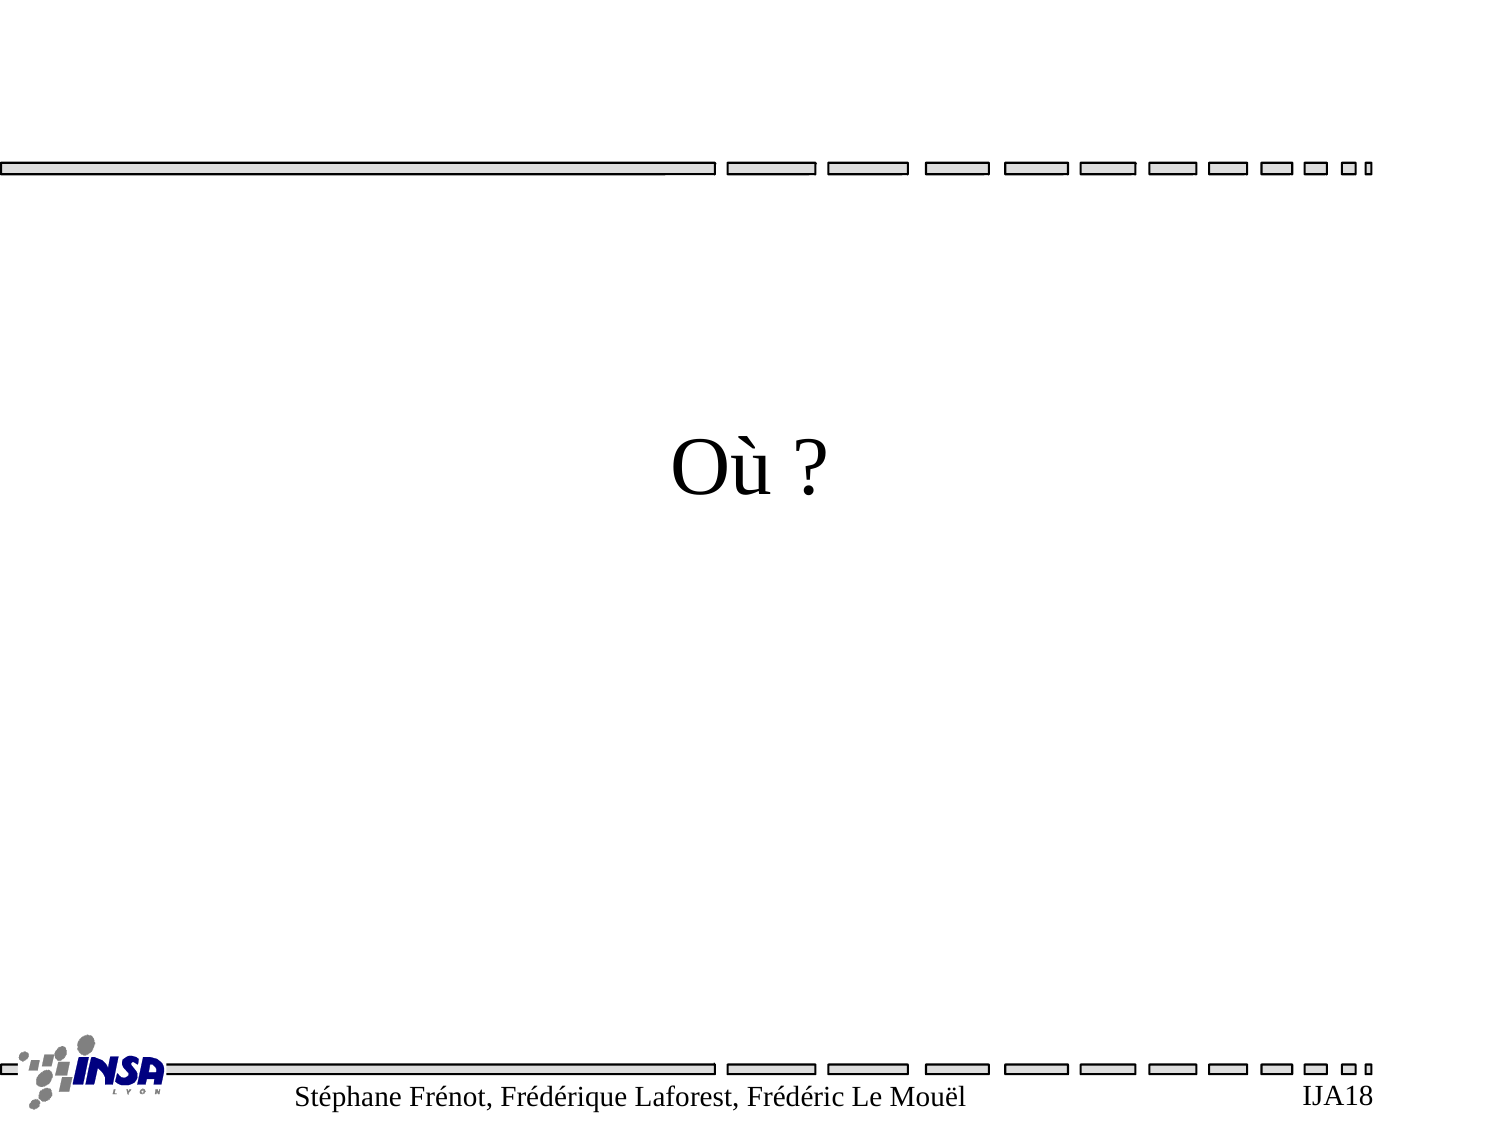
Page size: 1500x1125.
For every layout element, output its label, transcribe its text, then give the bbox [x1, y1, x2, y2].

title Où ? [112, 374, 1388, 563]
